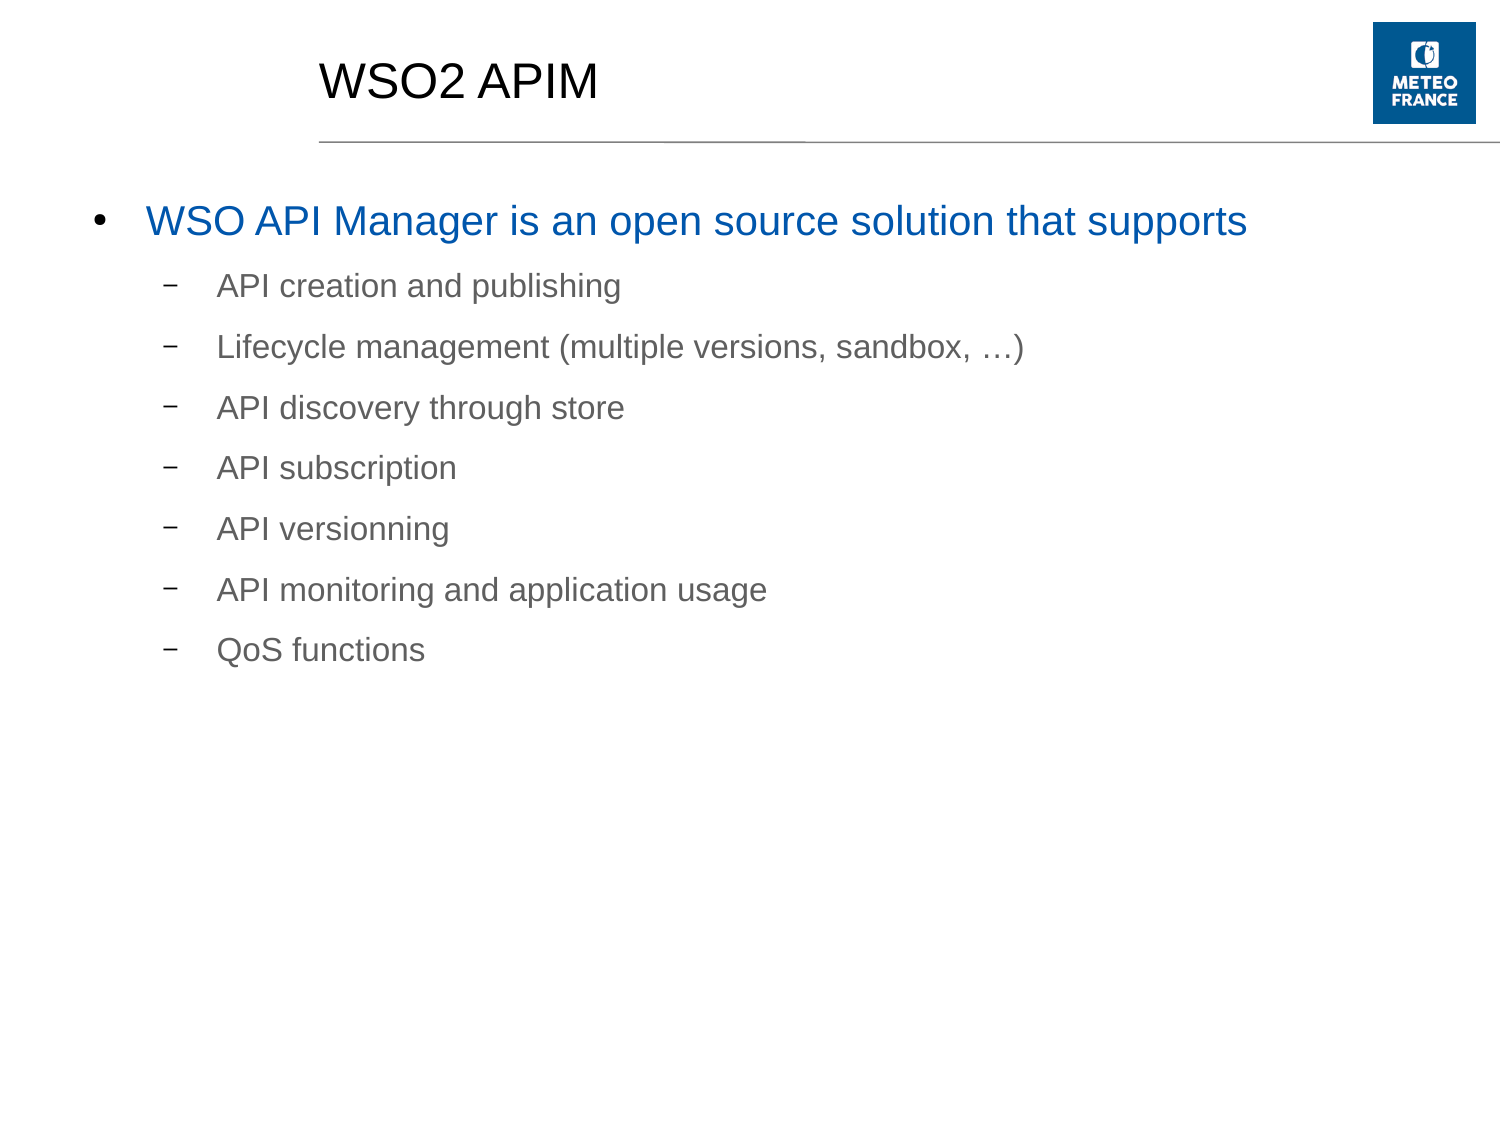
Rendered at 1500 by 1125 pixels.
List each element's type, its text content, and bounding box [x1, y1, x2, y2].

picture [1373, 22, 1476, 124]
list WSO API Manager is an open source solution that supports API creation and publishing Lifecycle management (multiple versions, sandbox, …) API discovery through store API subscription API versionning API monitoring and application usage QoS functions [75, 197, 1425, 1006]
title WSO2 APIM [318, 49, 1424, 124]
